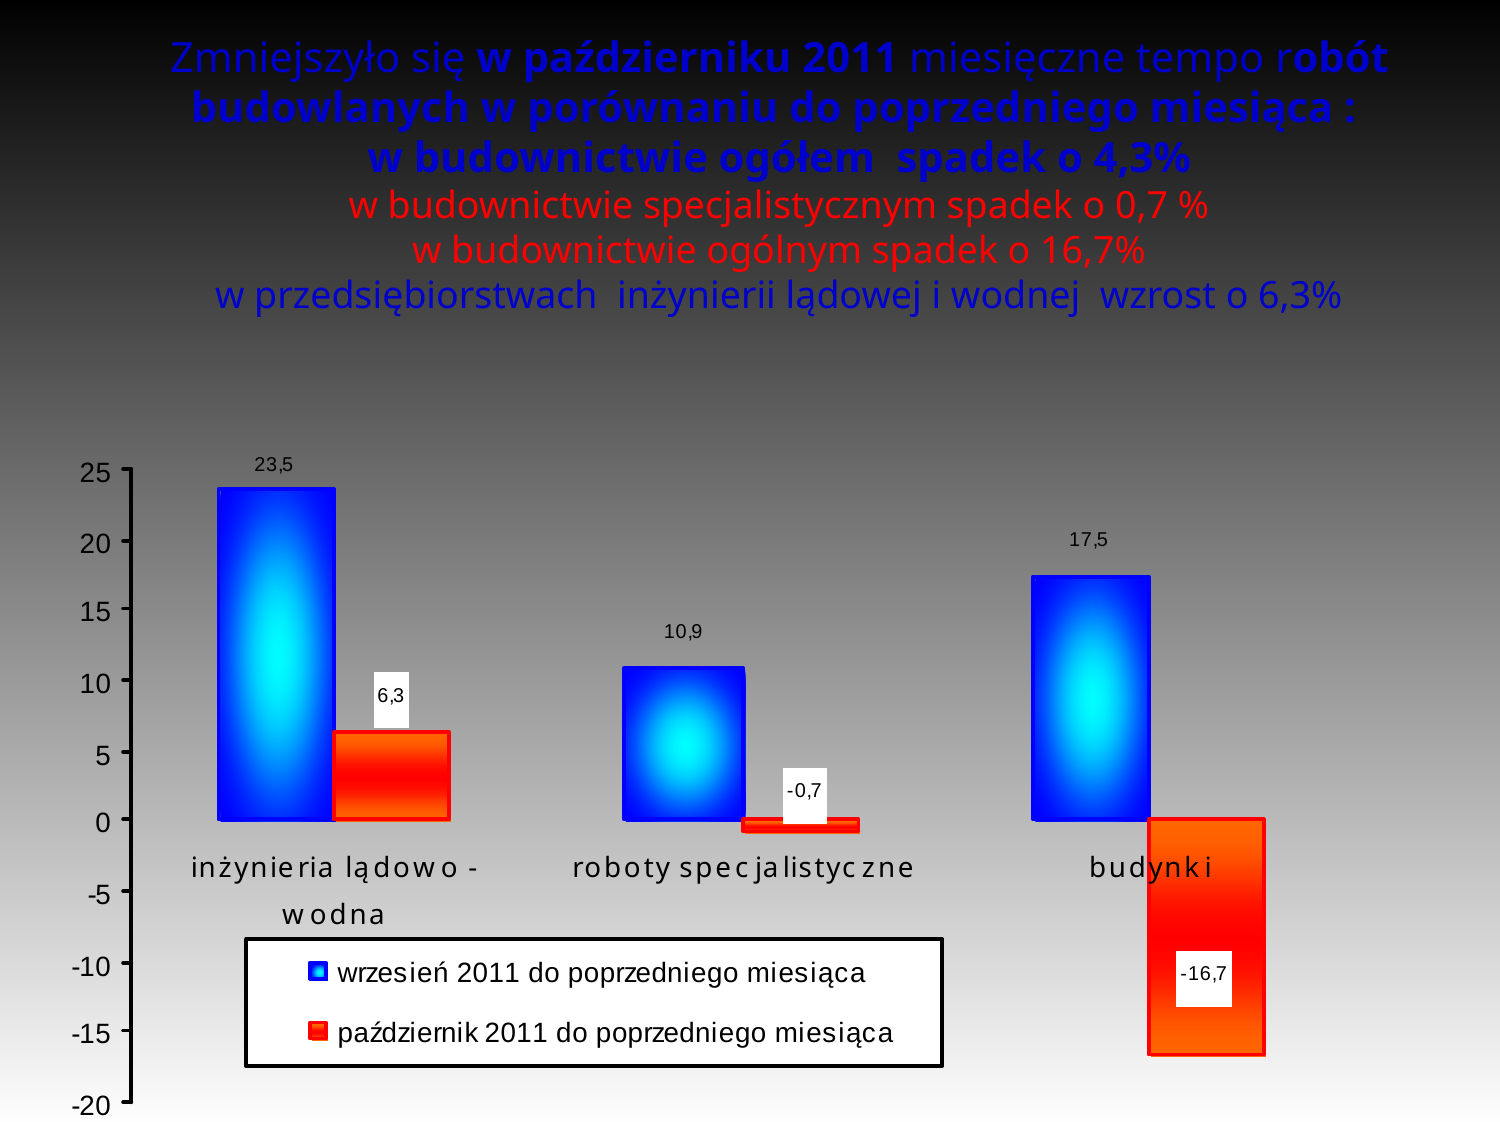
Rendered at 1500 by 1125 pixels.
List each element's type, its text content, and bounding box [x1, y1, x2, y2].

chart [47, 421, 1419, 1125]
title Zmniejszyło się w październiku 2011 miesięczne tempo robót budowlanych w porównaniu do poprzedniego miesiąca : w budownictwie ogółem spadek o 4,3% w budownictwie specjalistycznym spadek o 0,7 % w budownictwie ogólnym spadek o 16,7% w przedsiębiorstwach inżynierii lądowej i wodnej wzrost o 6,3% [93, 23, 1465, 411]
